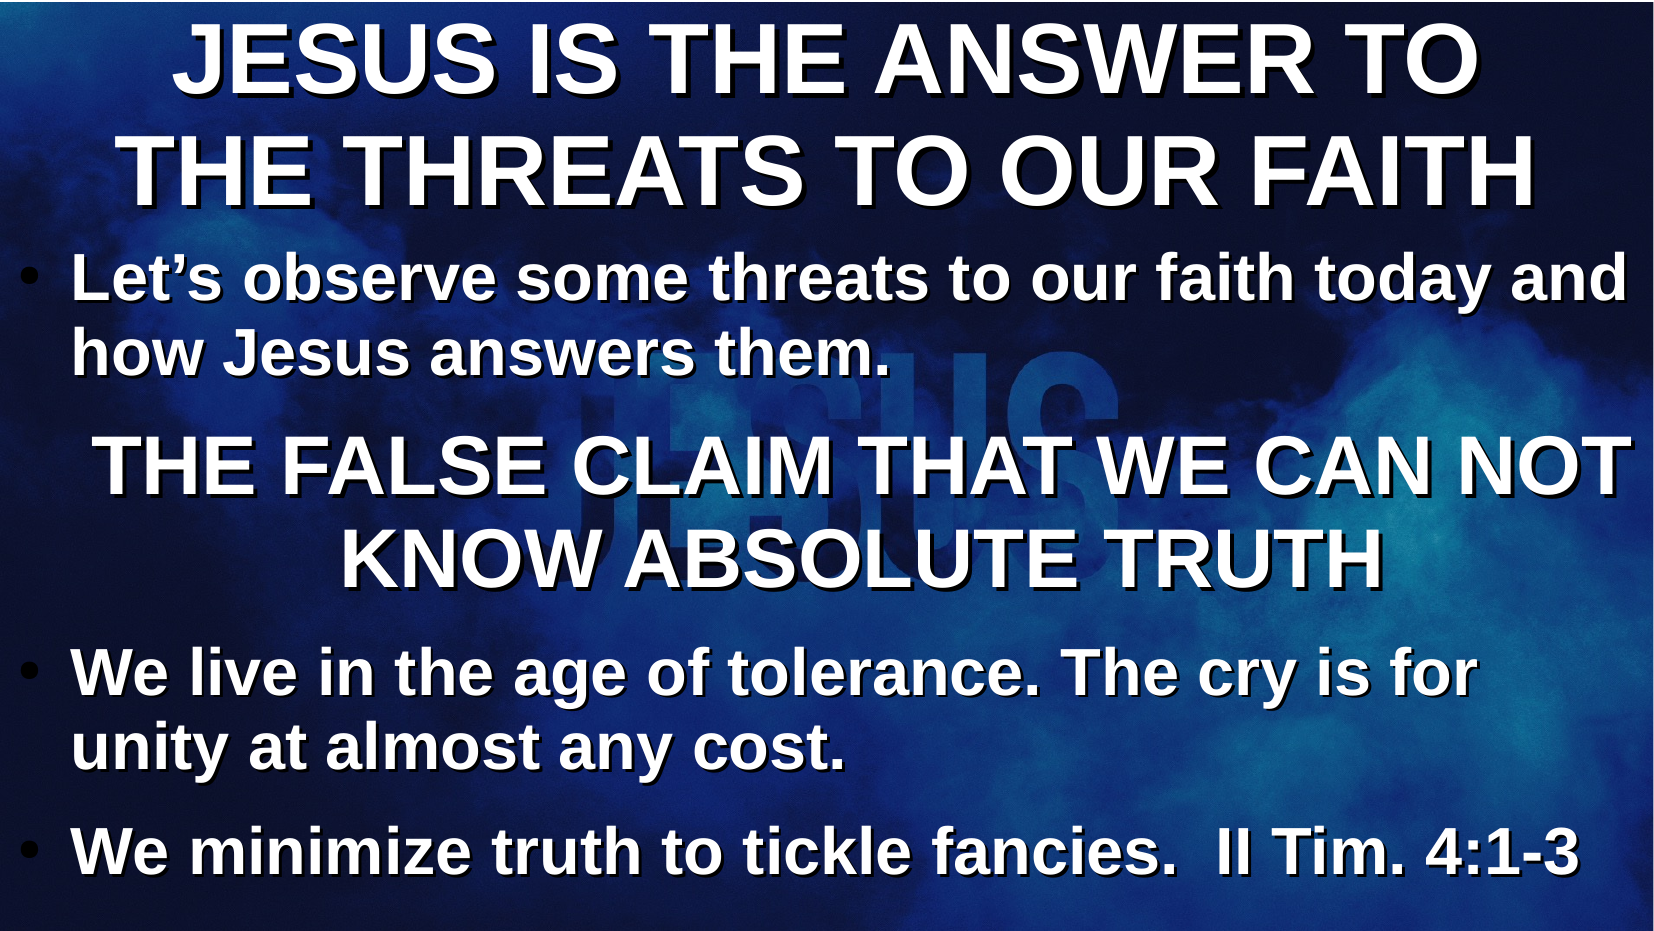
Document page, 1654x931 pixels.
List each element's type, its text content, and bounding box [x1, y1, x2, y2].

title JESUS IS THE ANSWER TO THE THREATS TO OUR FAITH [82, 2, 1571, 227]
picture [0, 2, 1654, 240]
list Let’s observe some threats to our faith today and how Jesus answers them. THE FALSE CLAIM THAT WE CAN NOT KNOW ABSOLUTE TRUTH We live in the age of tolerance. The cry is for unity at almost any cost. We minimize truth to tickle fancies. II Tim. 4:1-3 [0, 240, 1654, 931]
